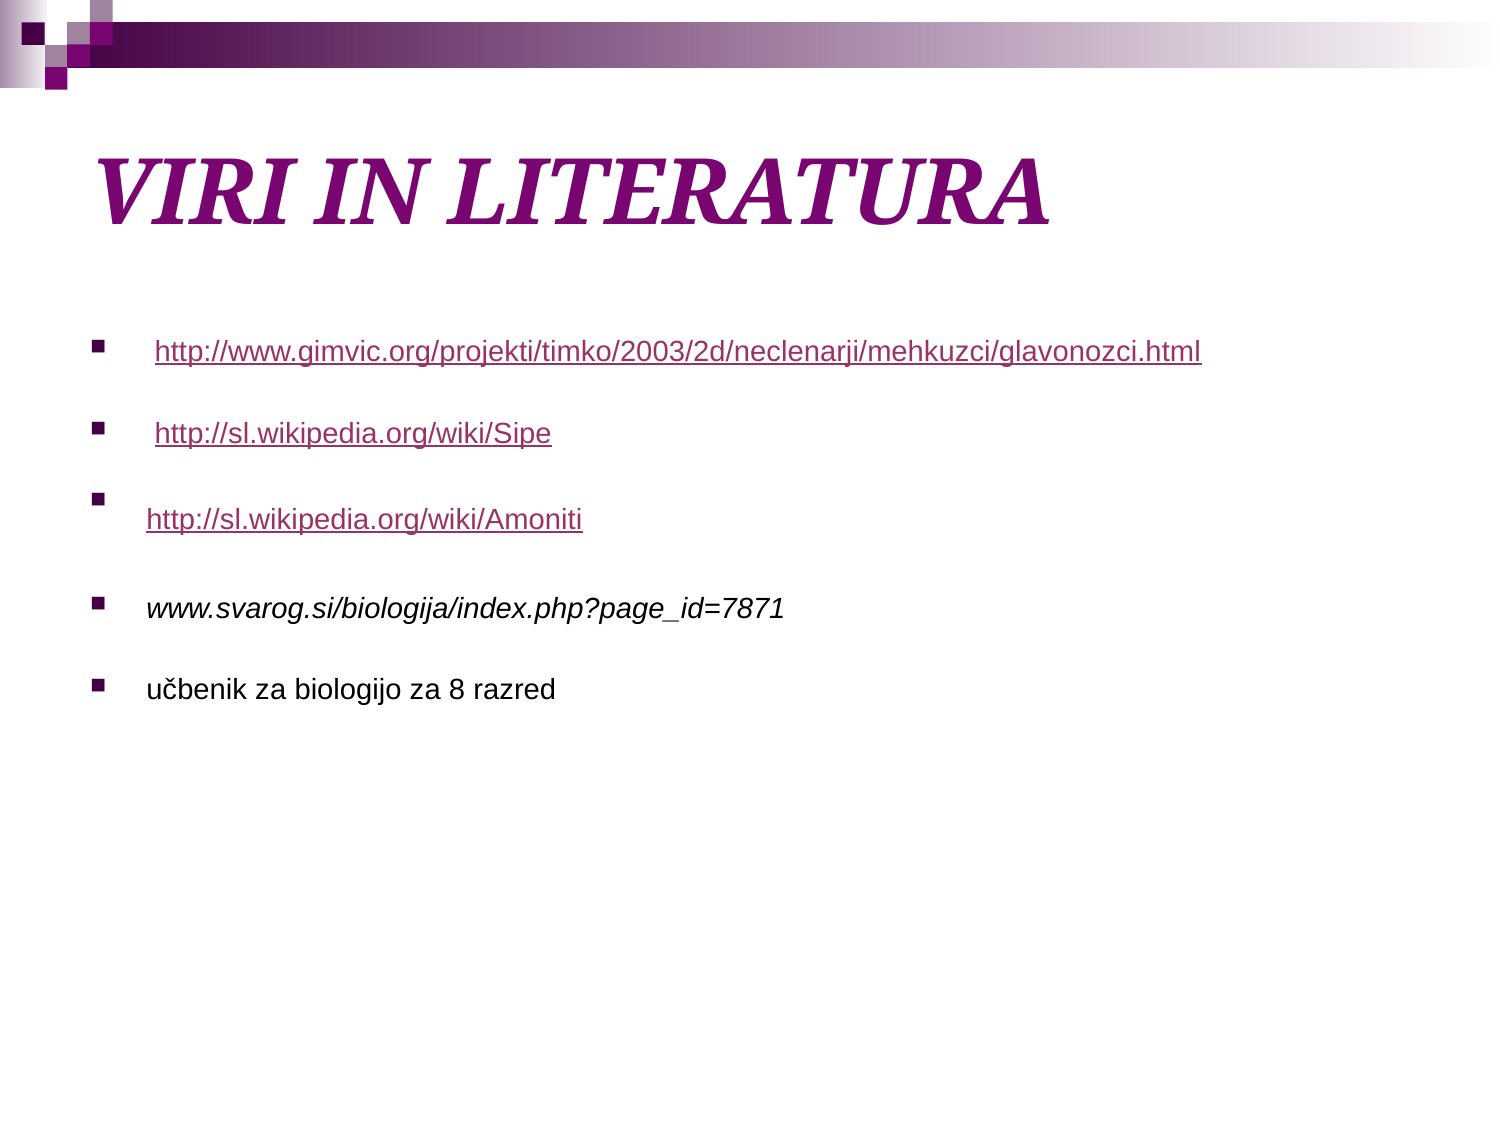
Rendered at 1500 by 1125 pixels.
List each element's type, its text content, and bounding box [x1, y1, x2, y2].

title VIRI IN LITERATURA [75, 75, 1425, 300]
list http://www.gimvic.org/projekti/timko/2003/2d/neclenarji/mehkuzci/glavonozci.html http://sl.wikipedia.org/wiki/Sipe http://sl.wikipedia.org/wiki/Amoniti www.svarog.si/biologija/index.php?page_id=7871 učbenik za biologijo za 8 razred [75, 324, 1425, 963]
